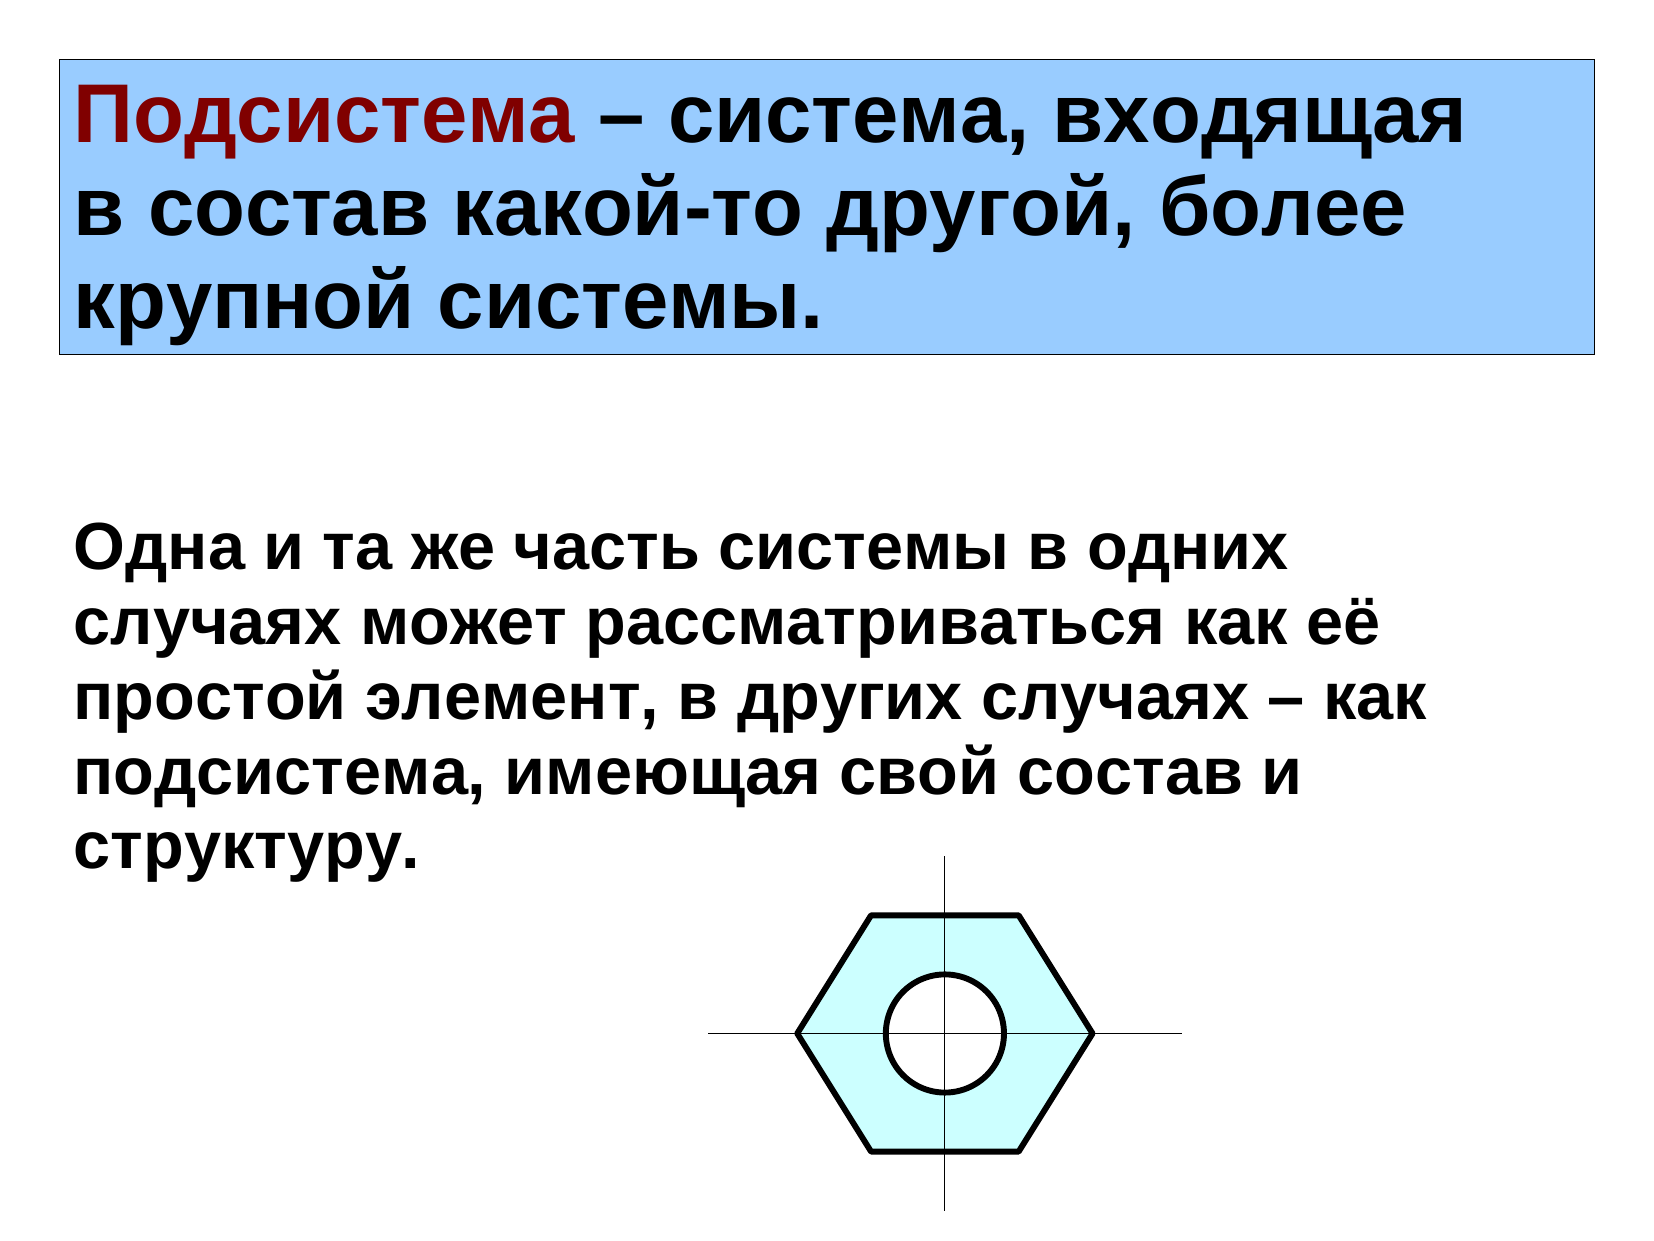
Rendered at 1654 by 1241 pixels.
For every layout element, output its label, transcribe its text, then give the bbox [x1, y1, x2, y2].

text_box Одна и та же часть системы в одних случаях может рассматриваться как её простой элемент, в других случаях – как подсистема, имеющая свой состав и структуру. [59, 501, 1565, 891]
text_box [945, 1034, 1093, 1152]
text_box [945, 915, 1093, 1033]
text_box [797, 1034, 944, 1152]
text_box Подсистема – система, входящая в состав какой-то другой, более крупной системы. [59, 59, 1595, 355]
text_box [797, 915, 944, 1033]
